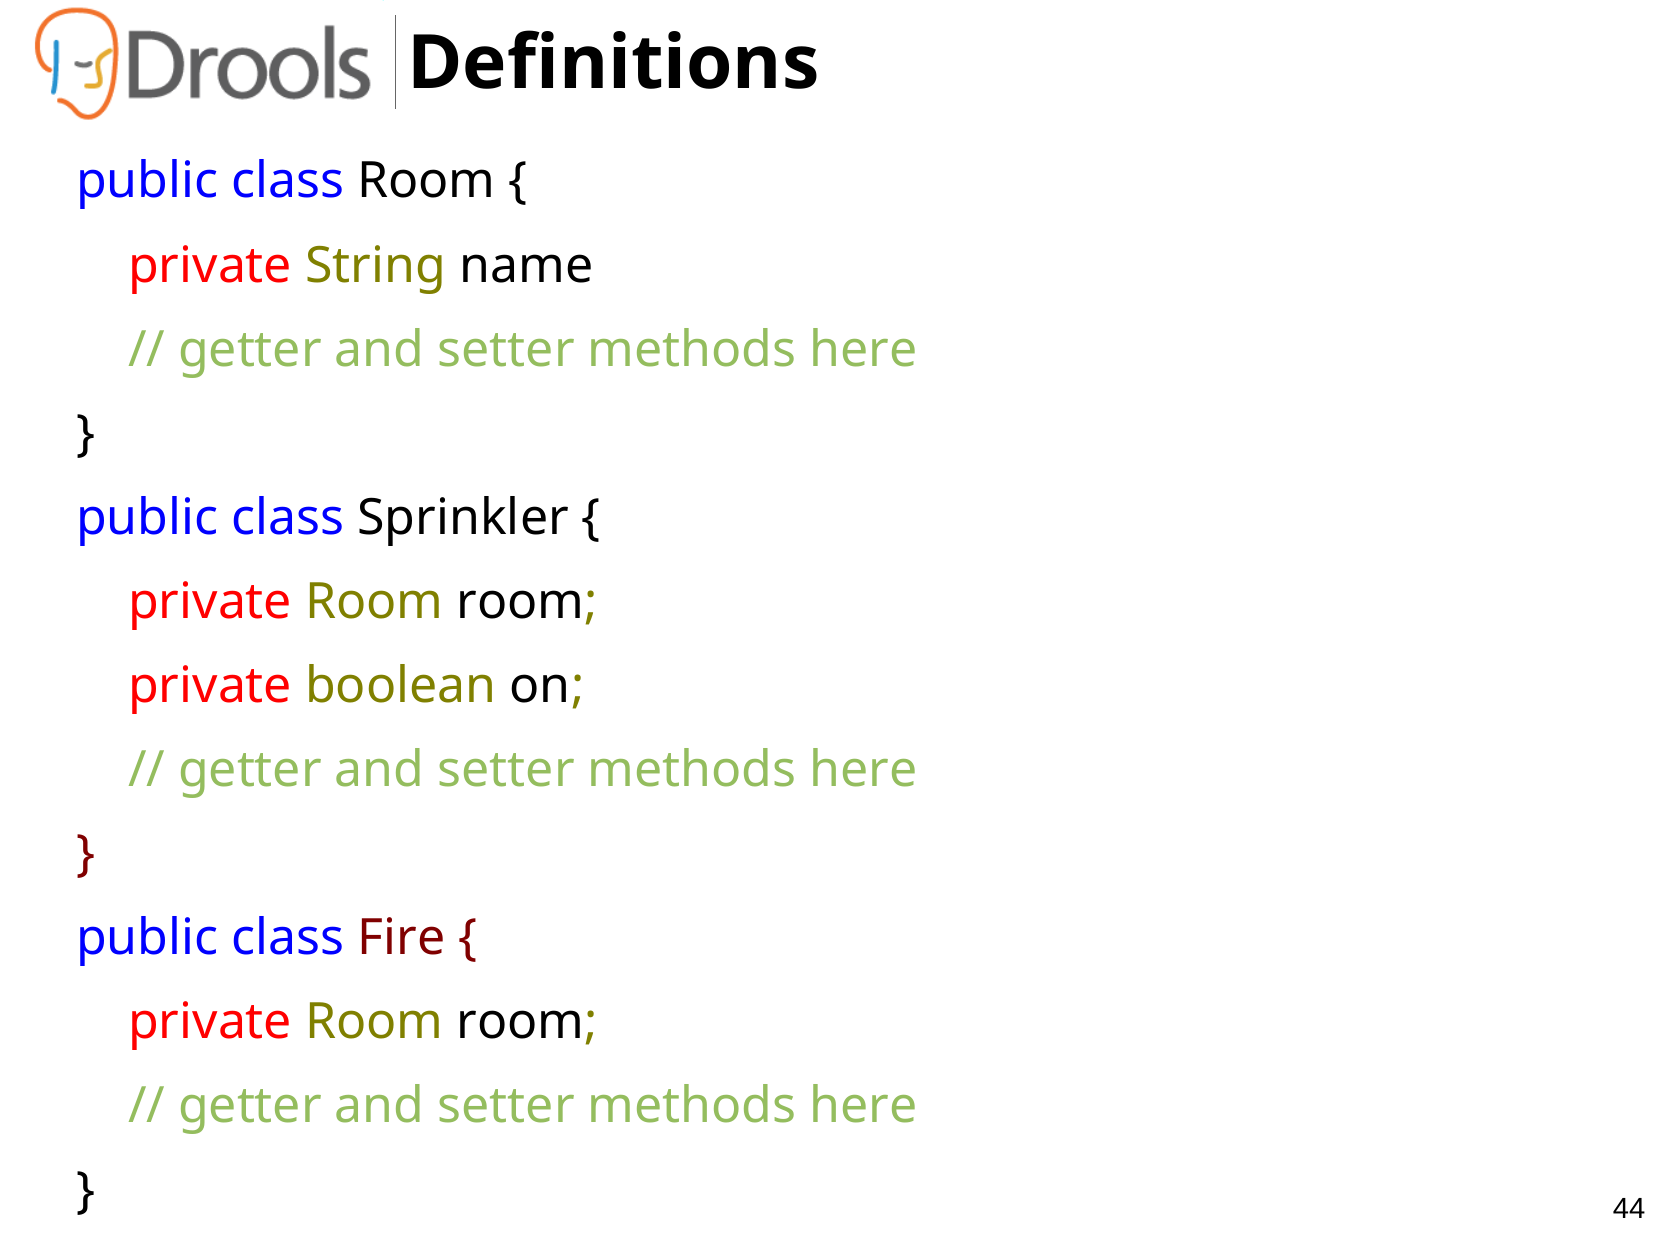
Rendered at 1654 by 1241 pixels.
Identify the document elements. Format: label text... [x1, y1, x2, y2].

picture [29, 0, 384, 126]
title Definitions [407, 6, 1618, 113]
list public class Room { private String name // getter and setter methods here } public class Sprinkler { private Room room; private boolean on; // getter and setter methods here } public class Fire { private Room room; // getter and setter methods here } public class Alarm { } [76, 144, 1584, 1241]
